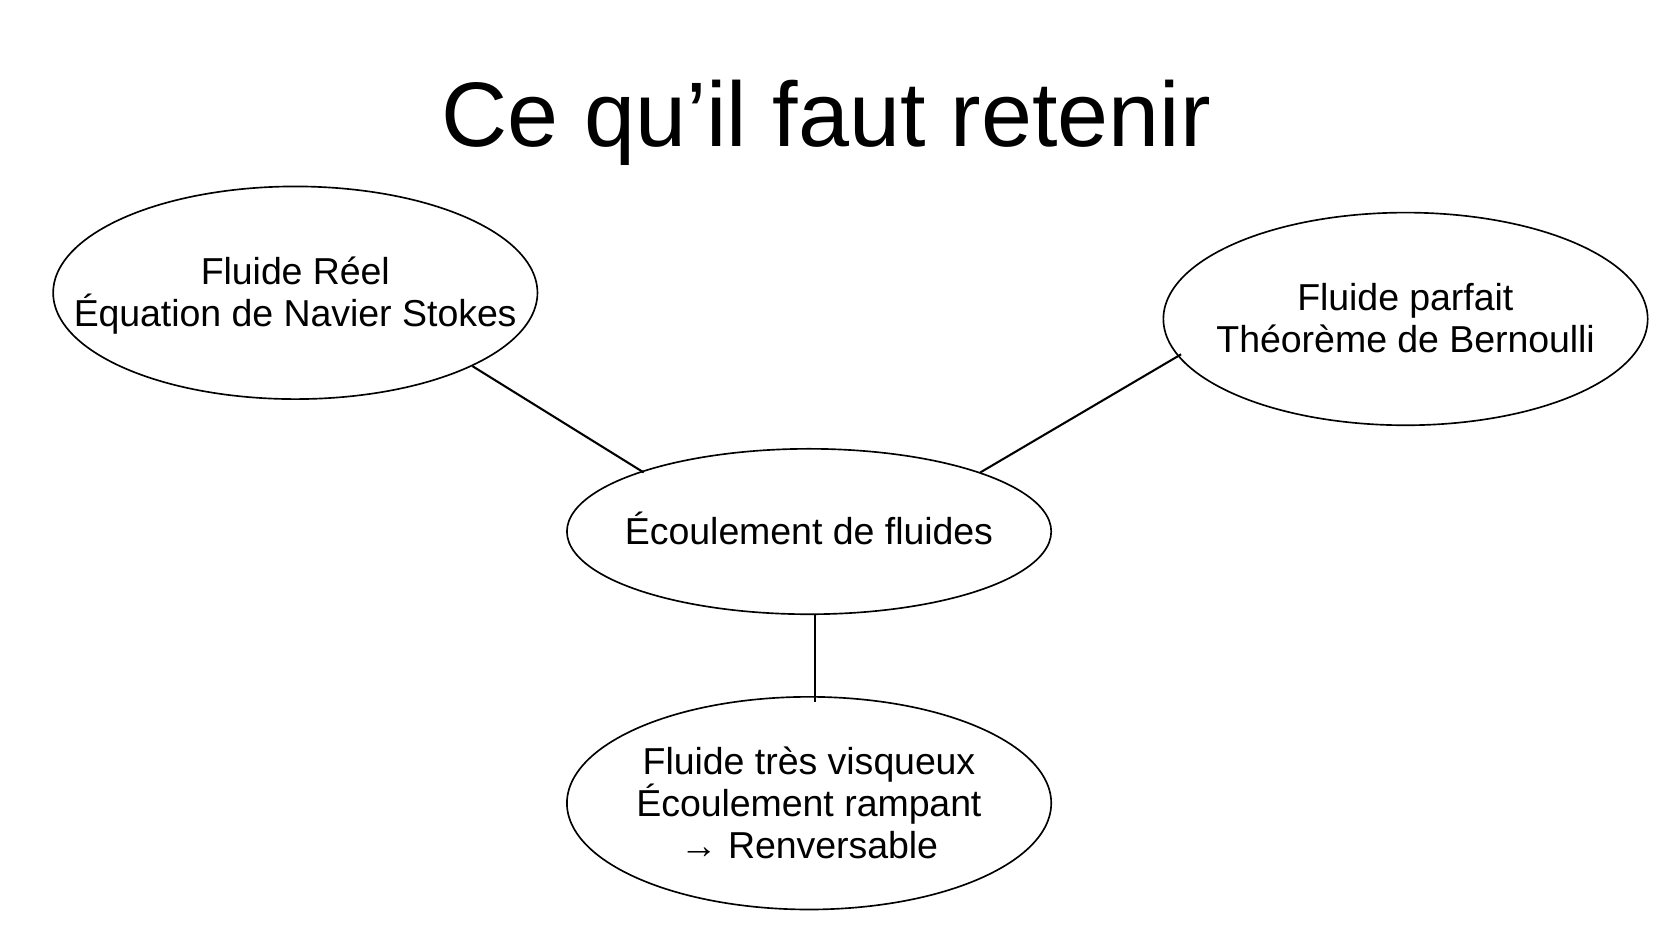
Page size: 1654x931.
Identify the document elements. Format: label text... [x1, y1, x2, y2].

text_box Écoulement de fluides [566, 448, 1052, 615]
text_box Fluide parfait Théorème de Bernoulli [1163, 212, 1648, 426]
text_box Fluide Réel Équation de Navier Stokes [53, 186, 538, 400]
title Ce qu’il faut retenir [82, 37, 1571, 193]
text_box Fluide très visqueux Écoulement rampant → Renversable [566, 696, 1052, 910]
